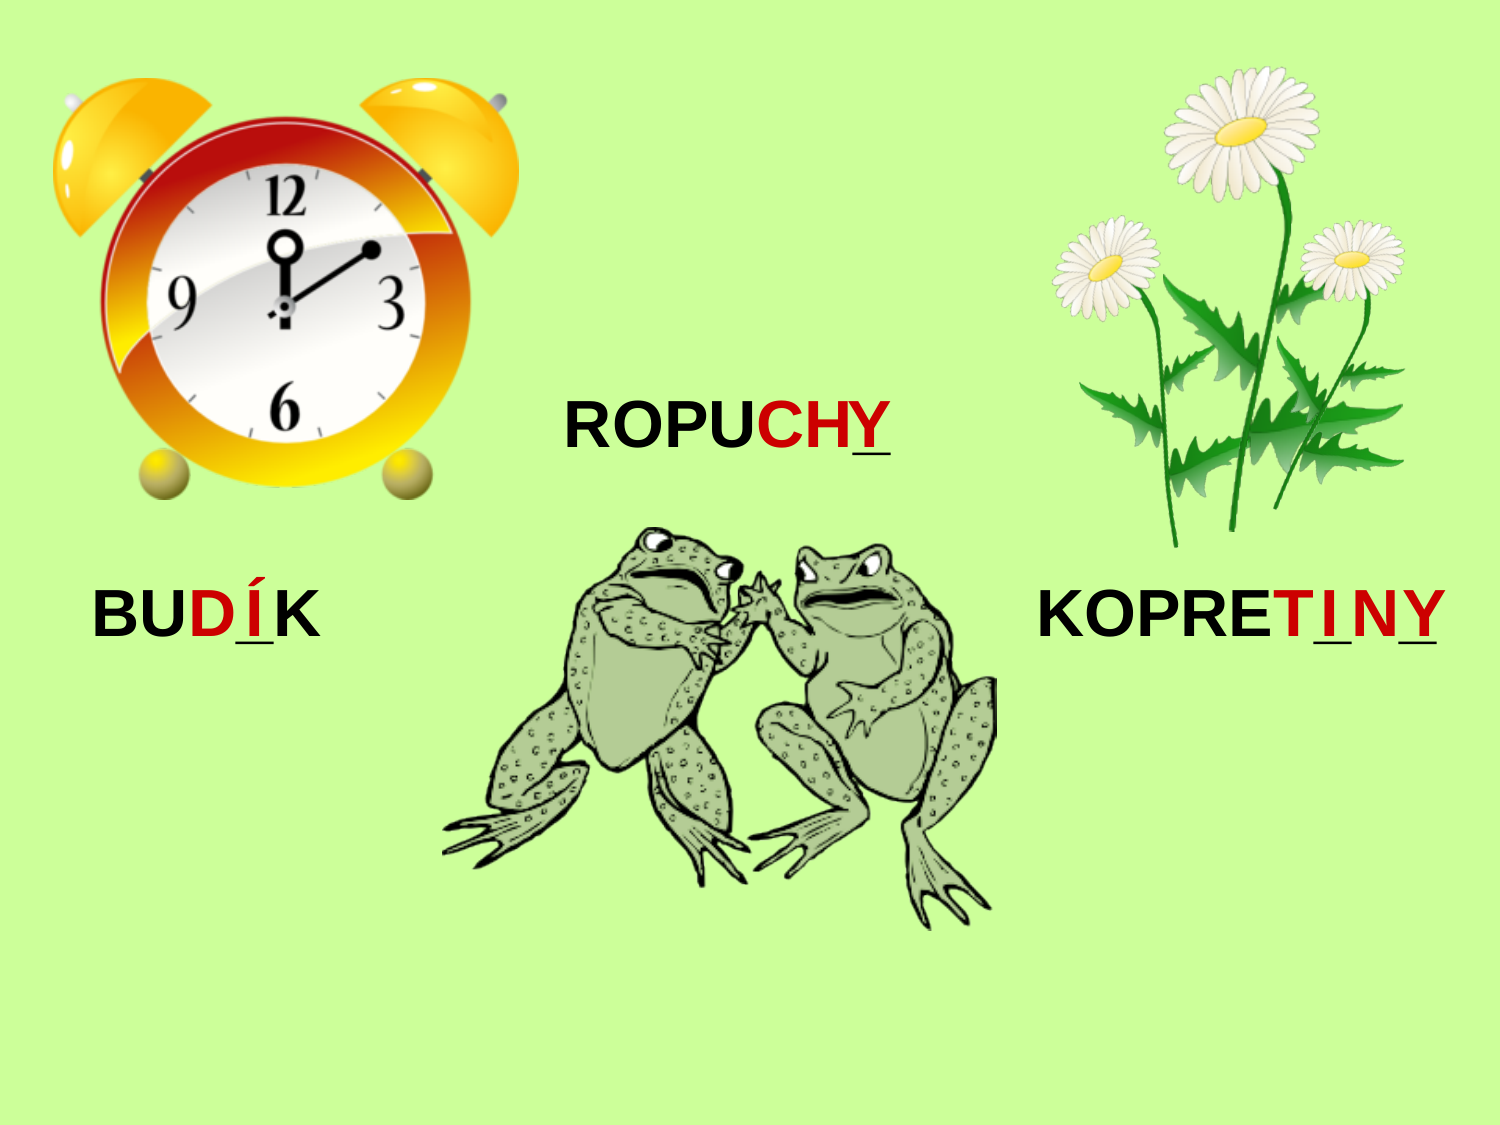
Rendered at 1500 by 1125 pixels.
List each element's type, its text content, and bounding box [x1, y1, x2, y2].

text_box ROPUCH_ [549, 373, 833, 469]
text_box KOPRET_N_ [1021, 562, 1305, 658]
picture [53, 78, 519, 501]
text_box Y [1388, 562, 1463, 658]
text_box Y [833, 373, 908, 469]
text_box KOPRET_N_ [1354, 562, 1388, 658]
text_box Í [230, 562, 279, 658]
picture [442, 527, 997, 932]
text_box I [1305, 562, 1354, 658]
picture [1038, 66, 1465, 561]
list BUD_K [76, 562, 398, 705]
